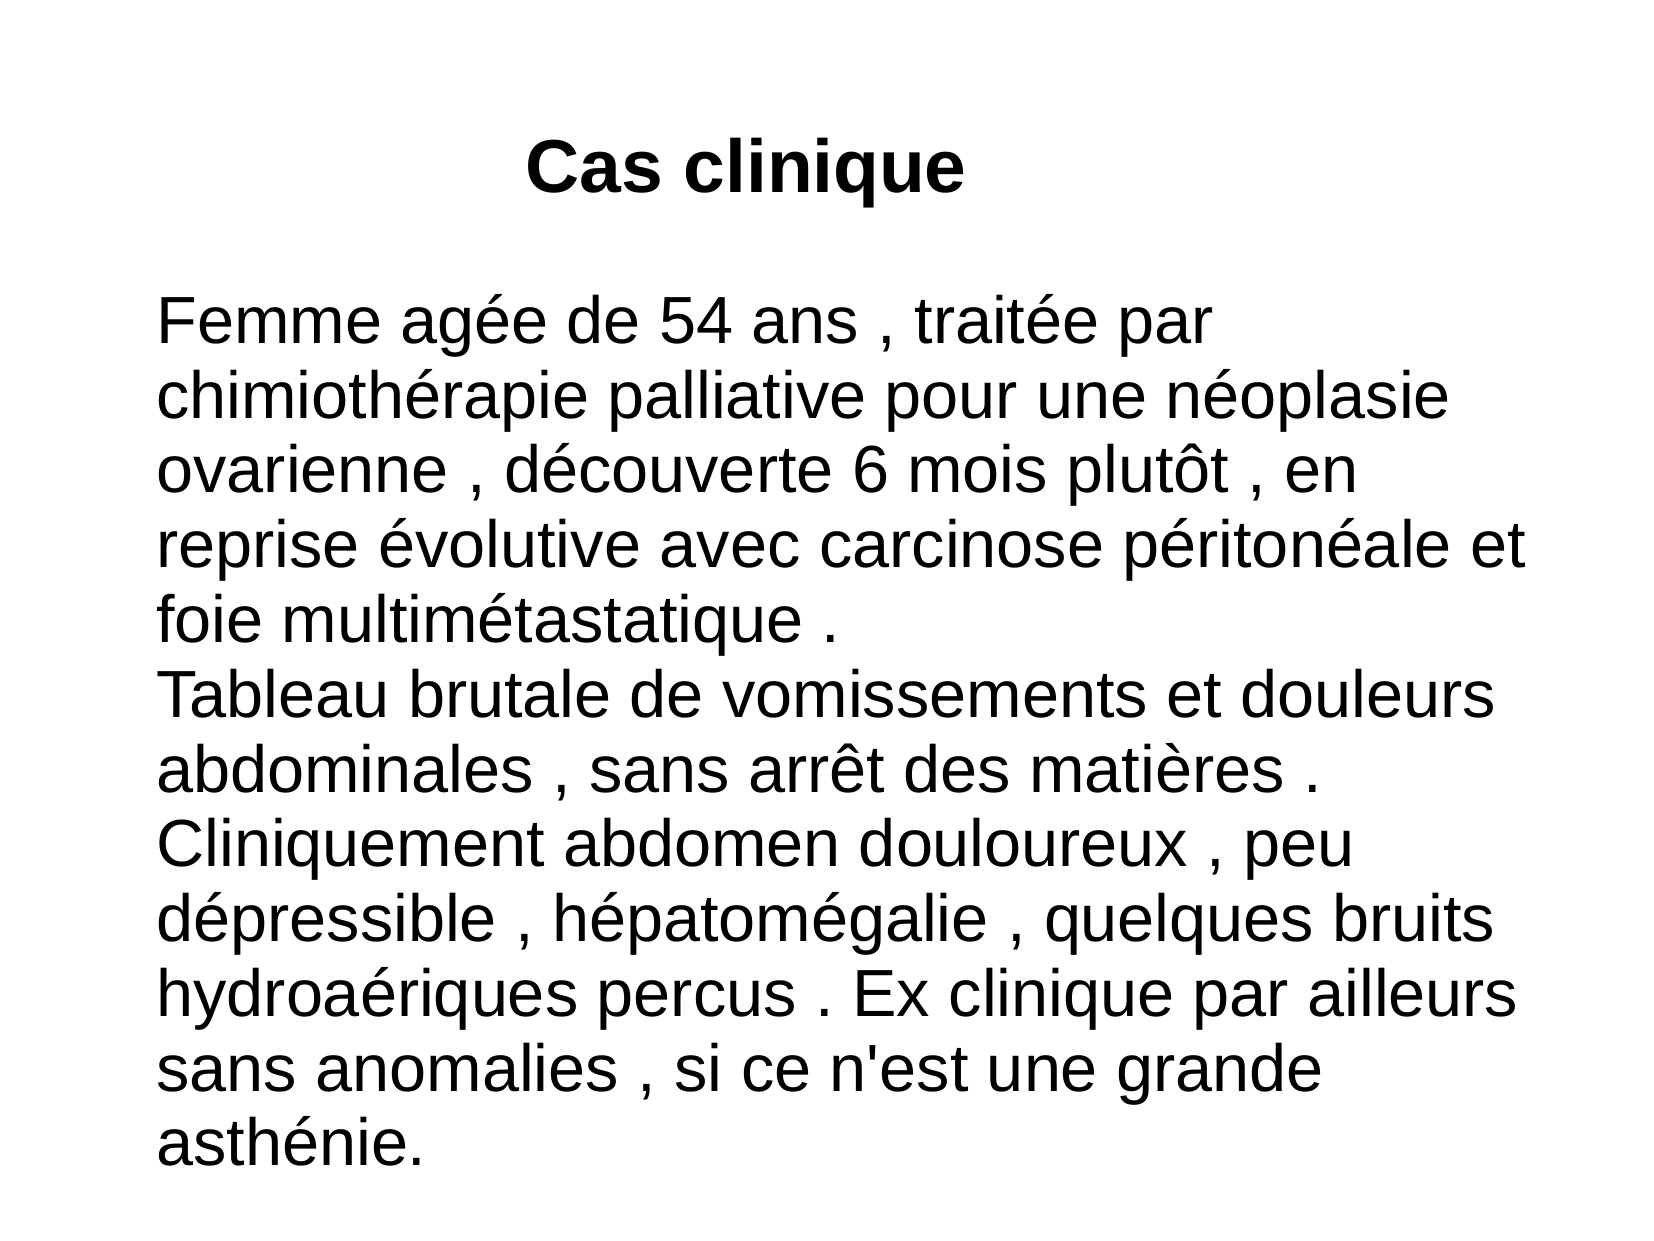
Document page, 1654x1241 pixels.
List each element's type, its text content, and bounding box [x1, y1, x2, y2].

subtitle Cas clinique Femme agée de 54 ans , traitée par chimiothérapie palliative pour une néoplasie ovarienne , découverte 6 mois plutôt , en reprise évolutive avec carcinose péritonéale et foie multimétastatique . Tableau brutale de vomissements et douleurs abdominales , sans arrêt des matières . Cliniquement abdomen douloureux , peu dépressible , hépatomégalie , quelques bruits hydroaériques percus . Ex clinique par ailleurs sans anomalies , si ce n'est une grande asthénie. [82, 49, 1571, 1181]
